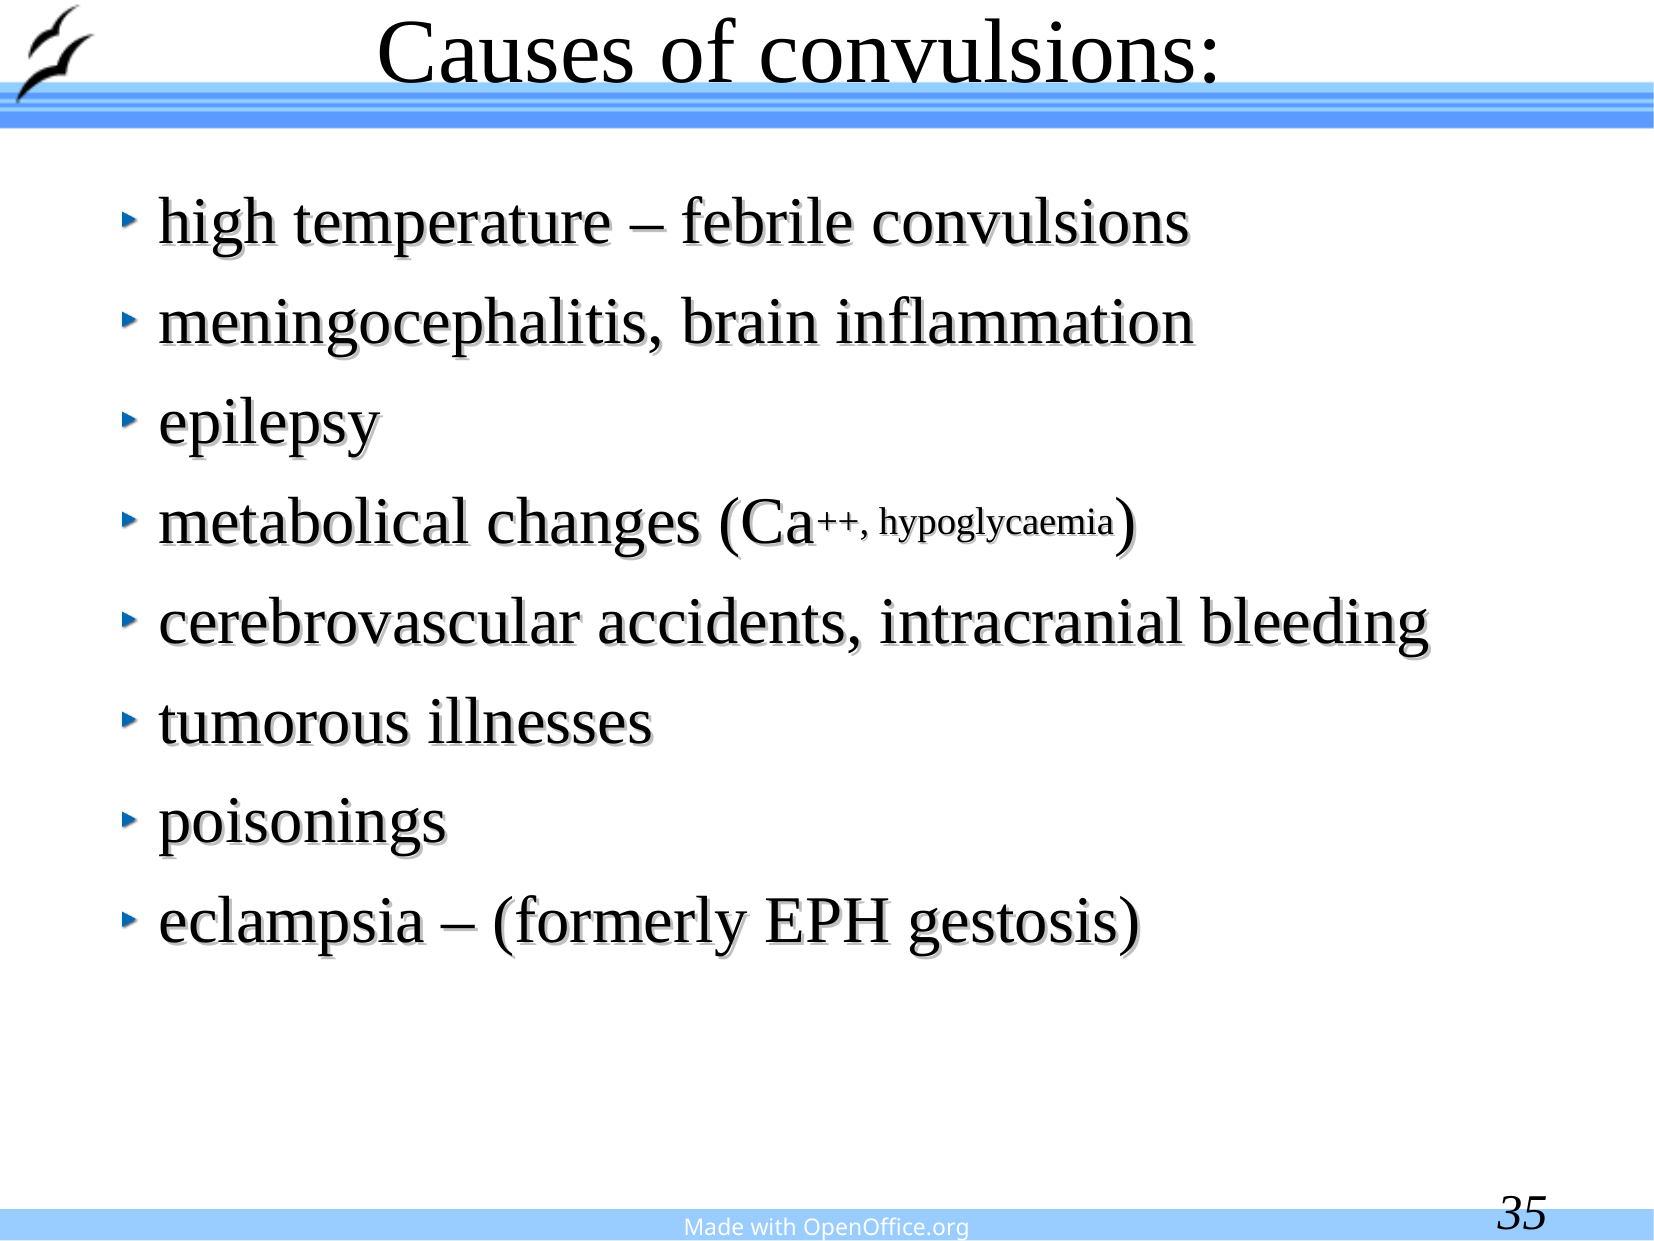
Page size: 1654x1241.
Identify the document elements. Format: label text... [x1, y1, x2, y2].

list high temperature – febrile convulsions meningocephalitis, brain inflammation epilepsy metabolical changes (Ca++, hypoglycaemia) cerebrovascular accidents, intracranial bleeding tumorous illnesses poisonings eclampsia – (formerly EPH gestosis) [120, 186, 1534, 1195]
picture [0, 0, 1654, 133]
title Causes of convulsions: [94, 0, 1507, 107]
